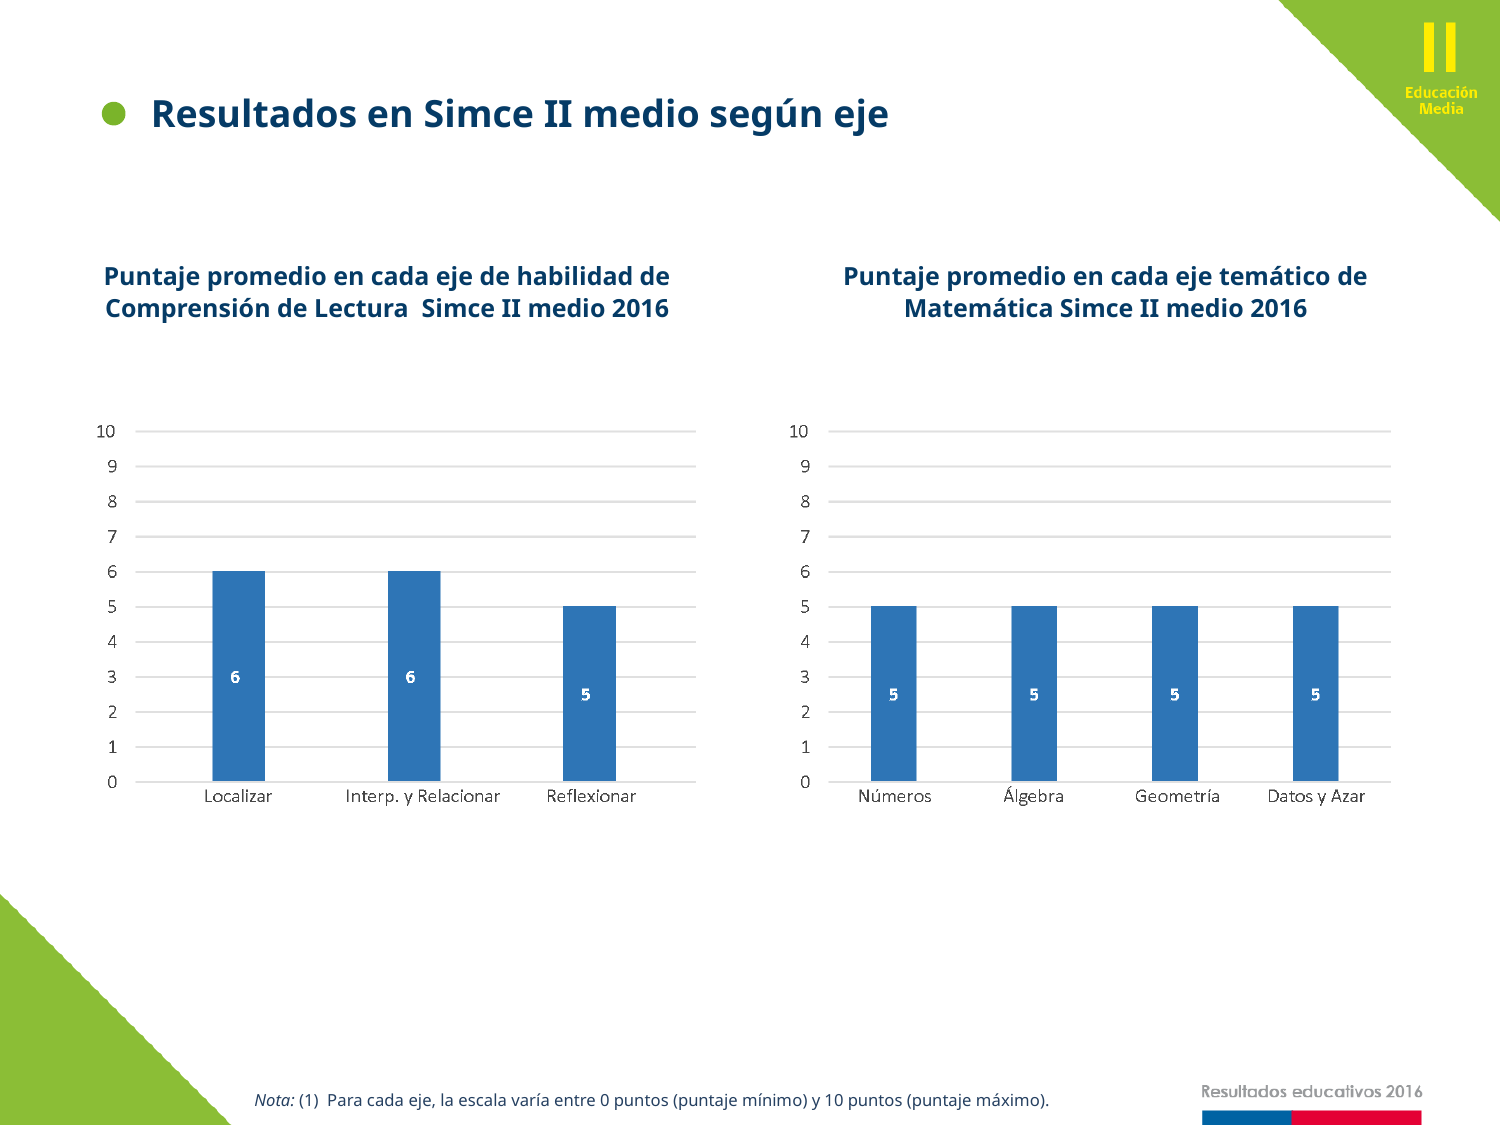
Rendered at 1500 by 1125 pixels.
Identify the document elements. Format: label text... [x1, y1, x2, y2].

text_box Puntaje promedio en cada eje de habilidad de Comprensión de Lectura Simce II medio 2016 [74, 251, 701, 330]
text_box Resultados en Simce II medio según eje [135, 82, 1192, 143]
text_box Puntaje promedio en cada eje temático de Matemática Simce II medio 2016 [779, 251, 1433, 330]
picture [0, 0, 1500, 1125]
text_box [101, 101, 126, 126]
text_box Nota: (1) Para cada eje, la escala varía entre 0 puntos (puntaje mínimo) y 10 puntos (puntaje máximo). [239, 1082, 1223, 1125]
